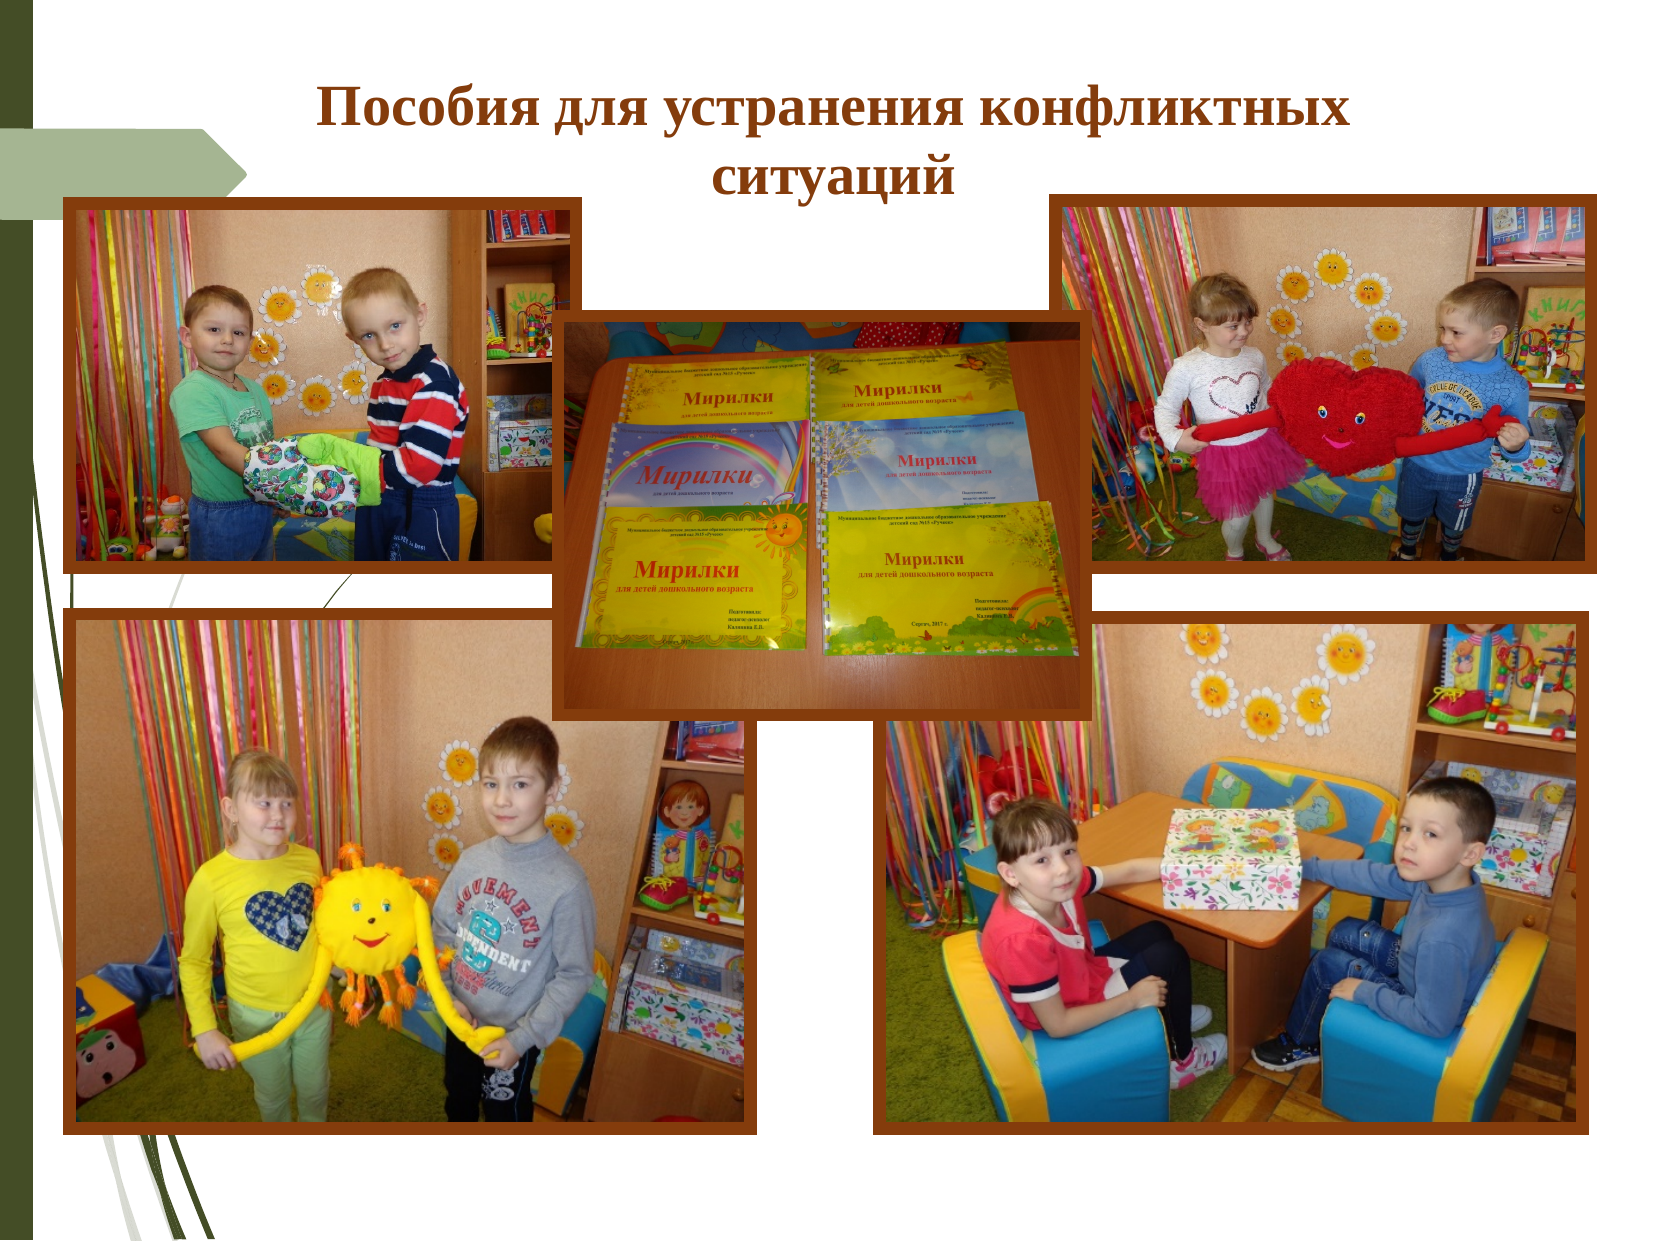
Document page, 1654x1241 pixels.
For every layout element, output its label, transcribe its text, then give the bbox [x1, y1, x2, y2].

picture [564, 322, 1080, 709]
picture [75, 210, 570, 562]
picture [1061, 206, 1585, 562]
title Пособия для устранения конфликтных ситуаций [178, 59, 1489, 237]
picture [75, 620, 745, 1123]
picture [885, 623, 1577, 1123]
